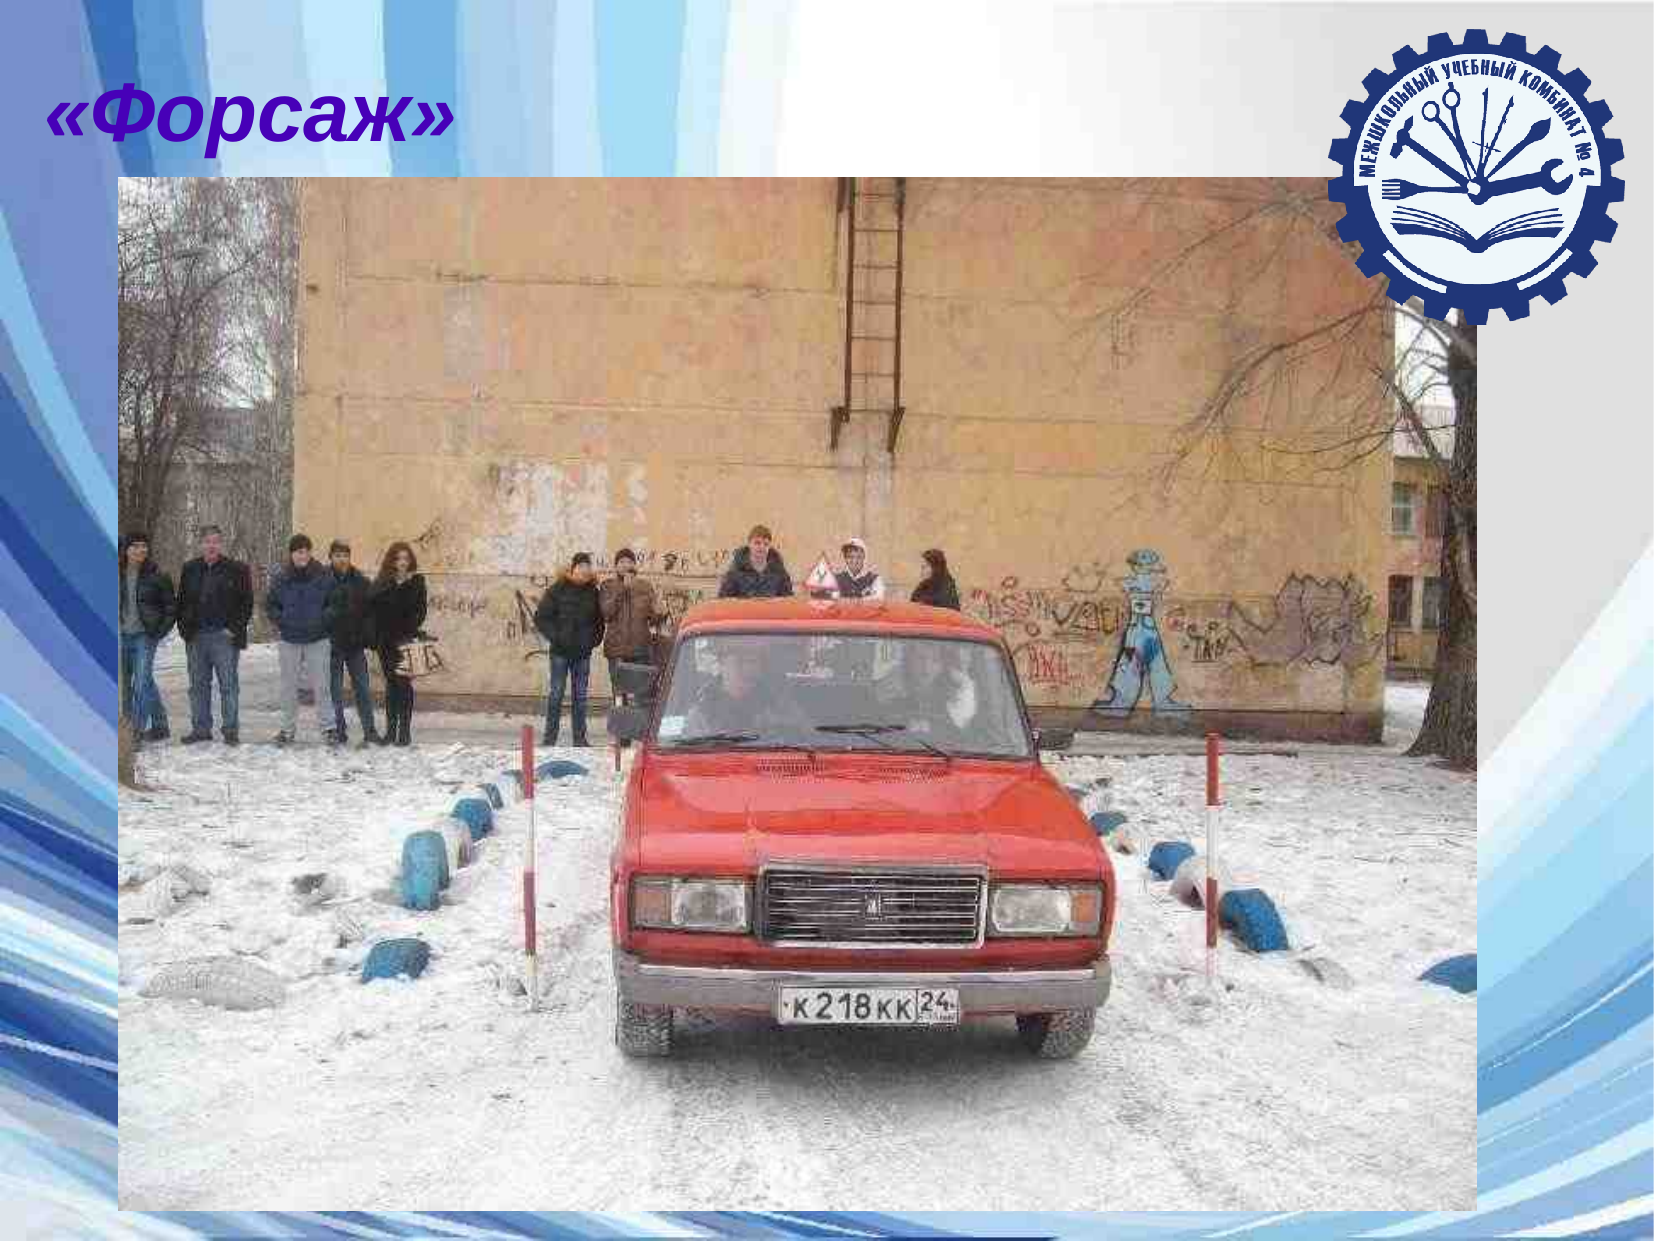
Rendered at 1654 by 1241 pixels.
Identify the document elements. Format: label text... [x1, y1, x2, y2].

text_box «Форсаж» [29, 59, 1328, 167]
picture [0, 0, 1654, 1241]
